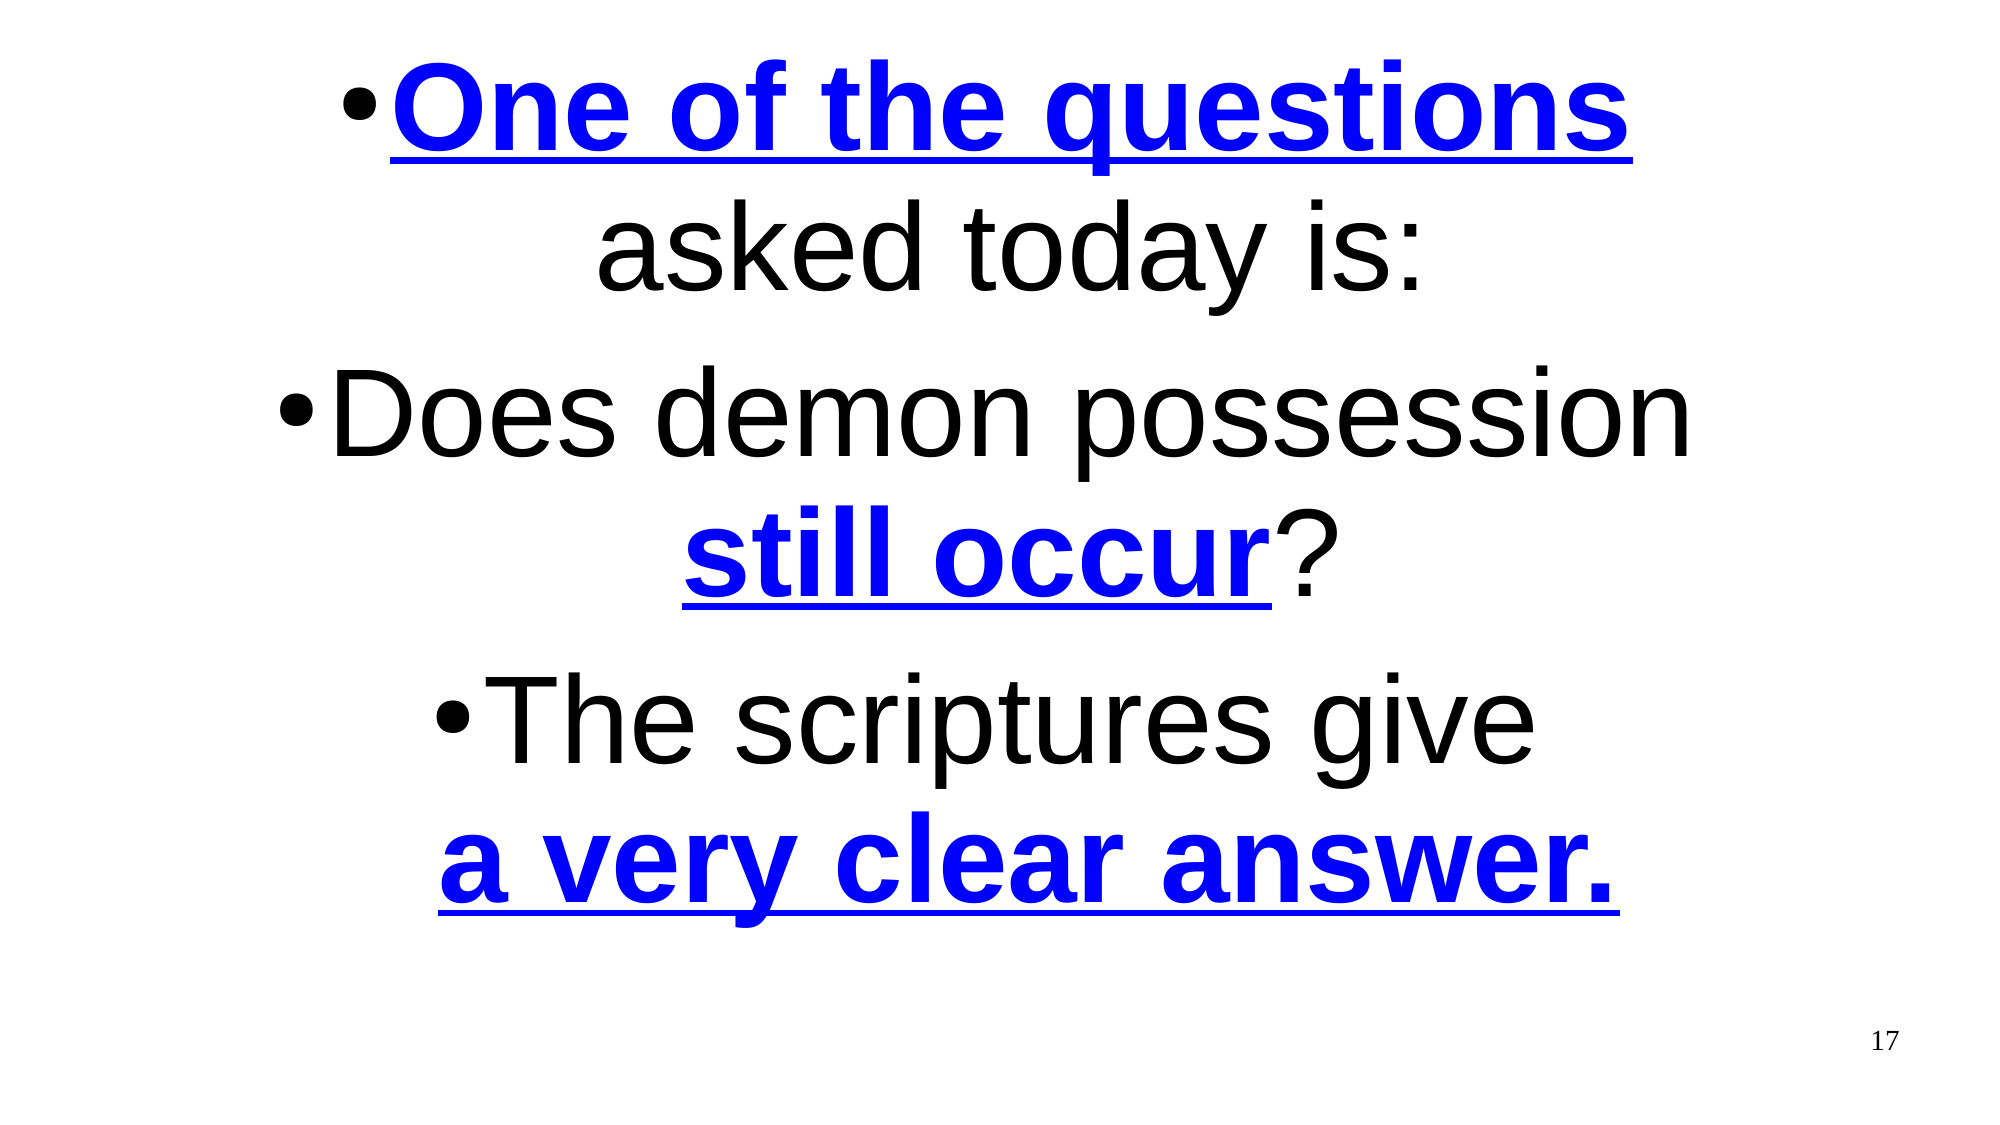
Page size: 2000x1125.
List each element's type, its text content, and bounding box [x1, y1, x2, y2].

list One of the questions asked today is: Does demon possession still occur? The scriptures give a very clear answer. [37, 37, 1951, 1088]
